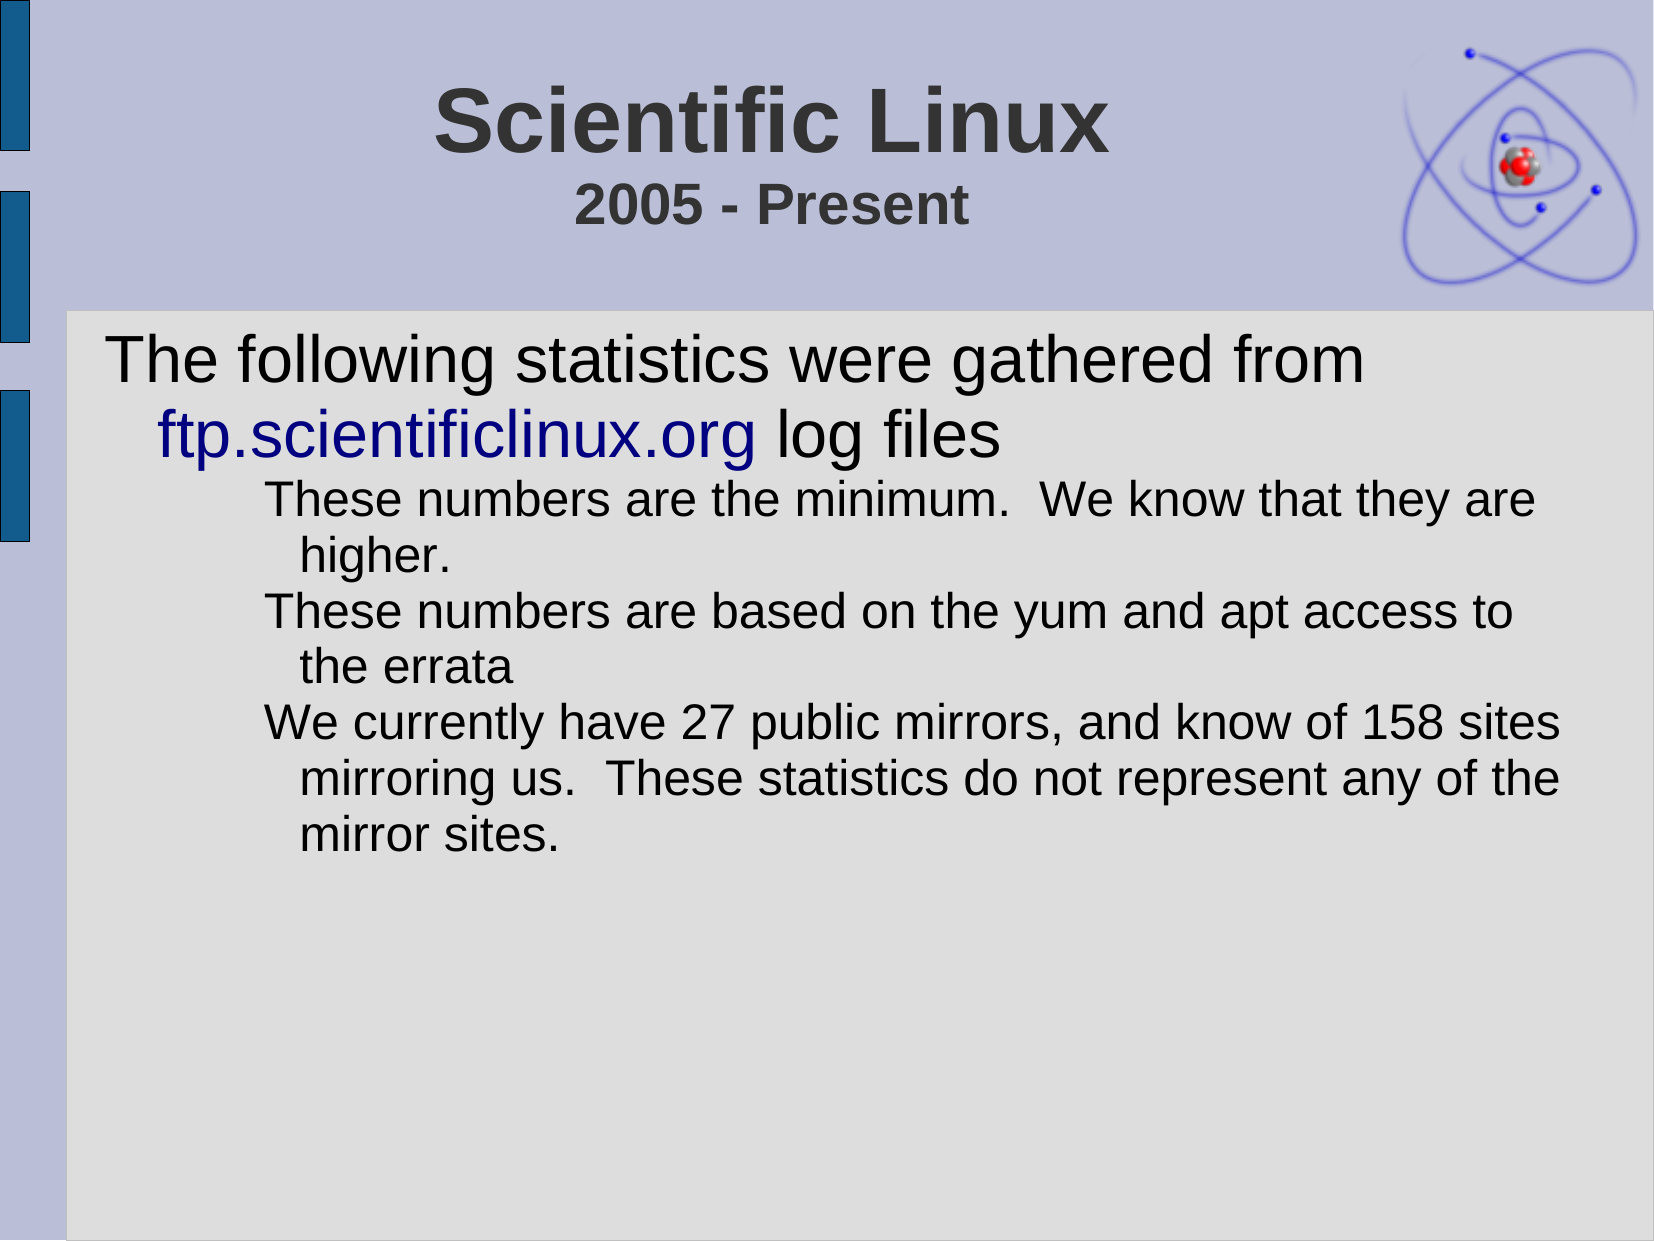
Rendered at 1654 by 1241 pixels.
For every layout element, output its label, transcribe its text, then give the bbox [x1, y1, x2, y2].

list The following statistics were gathered from ftp.scientificlinux.org log files These numbers are the minimum. We know that they are higher. These numbers are based on the yum and apt access to the errata We currently have 27 public mirrors, and know of 158 sites mirroring us. These statistics do not represent any of the mirror sites. [86, 321, 1576, 1045]
title Scientific Linux 2005 - Present [82, 39, 1387, 267]
picture [1387, 33, 1654, 301]
